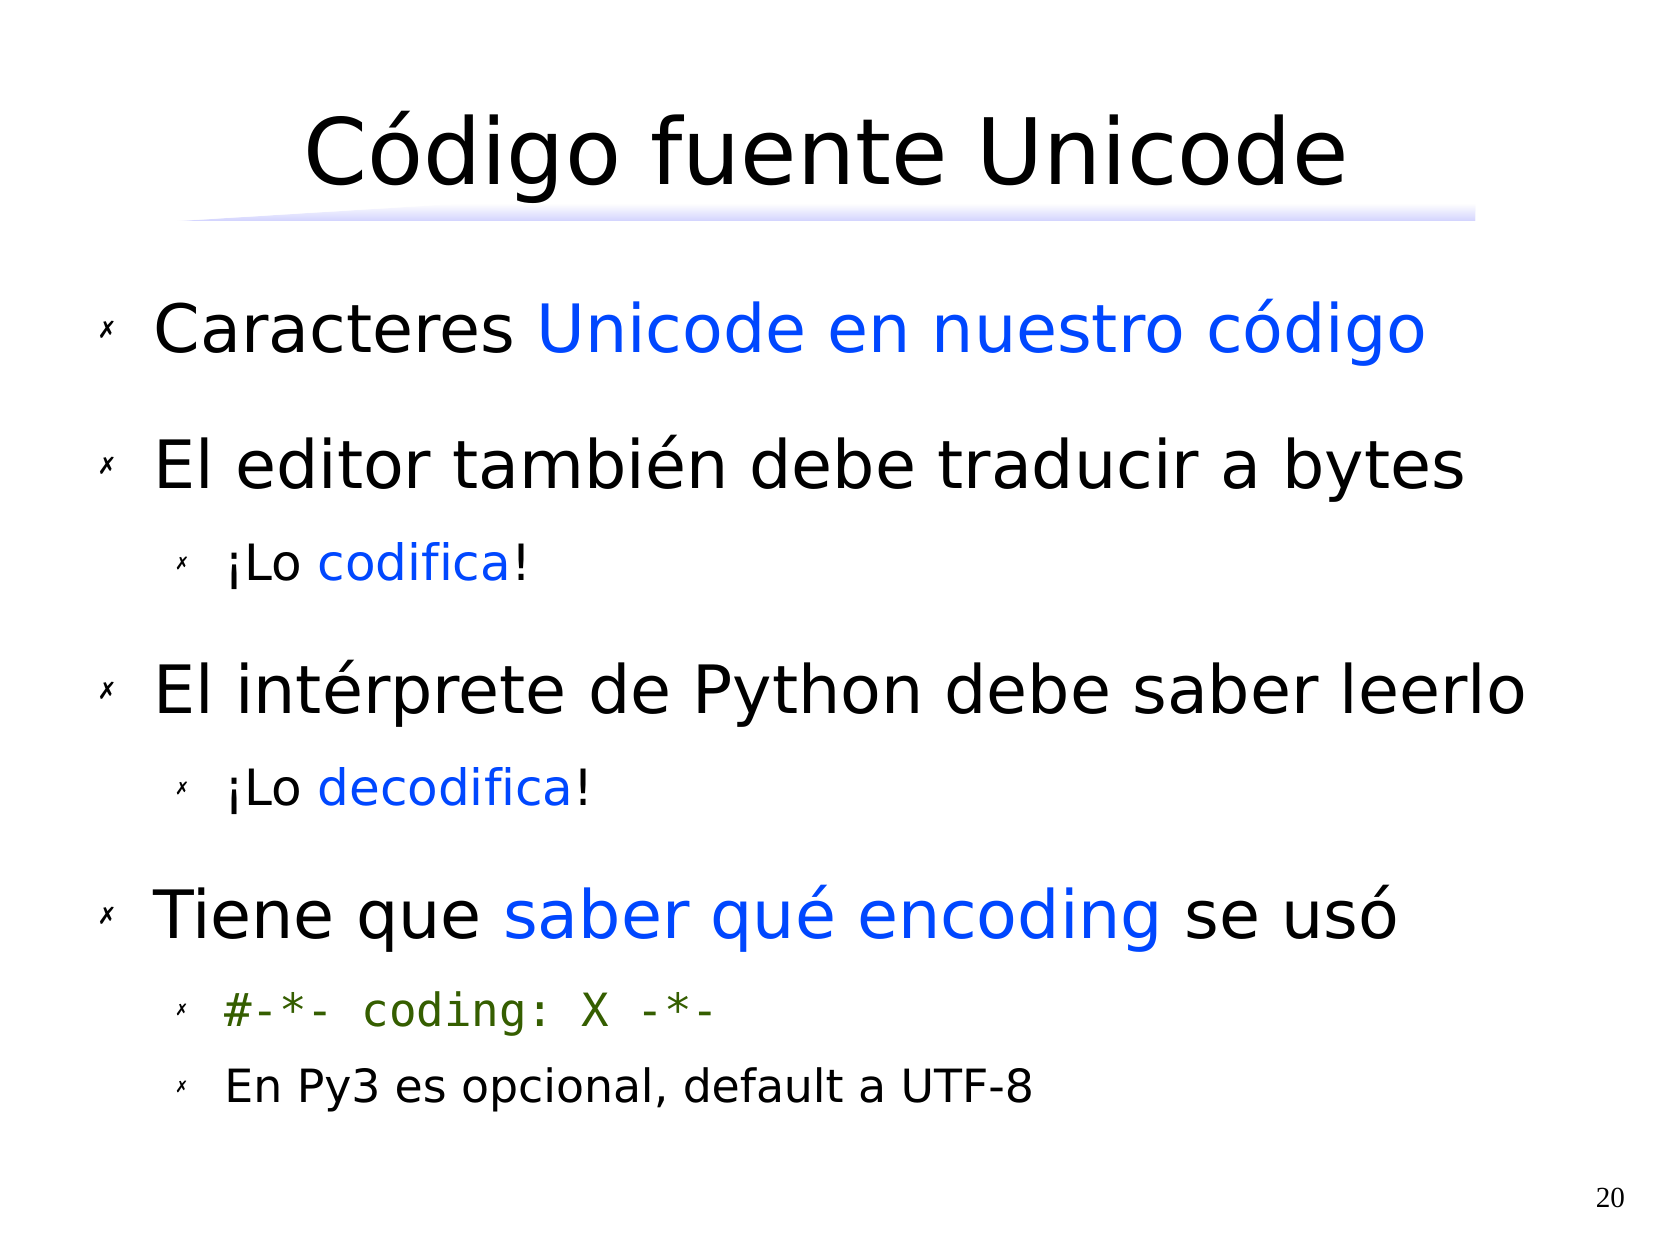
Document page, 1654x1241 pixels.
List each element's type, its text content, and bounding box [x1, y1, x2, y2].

list Caracteres Unicode en nuestro código El editor también debe traducir a bytes ¡Lo codifica! El intérprete de Python debe saber leerlo ¡Lo decodifica! Tiene que saber qué encoding se usó #-*- coding: X -*- En Py3 es opcional, default a UTF-8 [82, 290, 1571, 1114]
title Código fuente Unicode [82, 49, 1571, 257]
